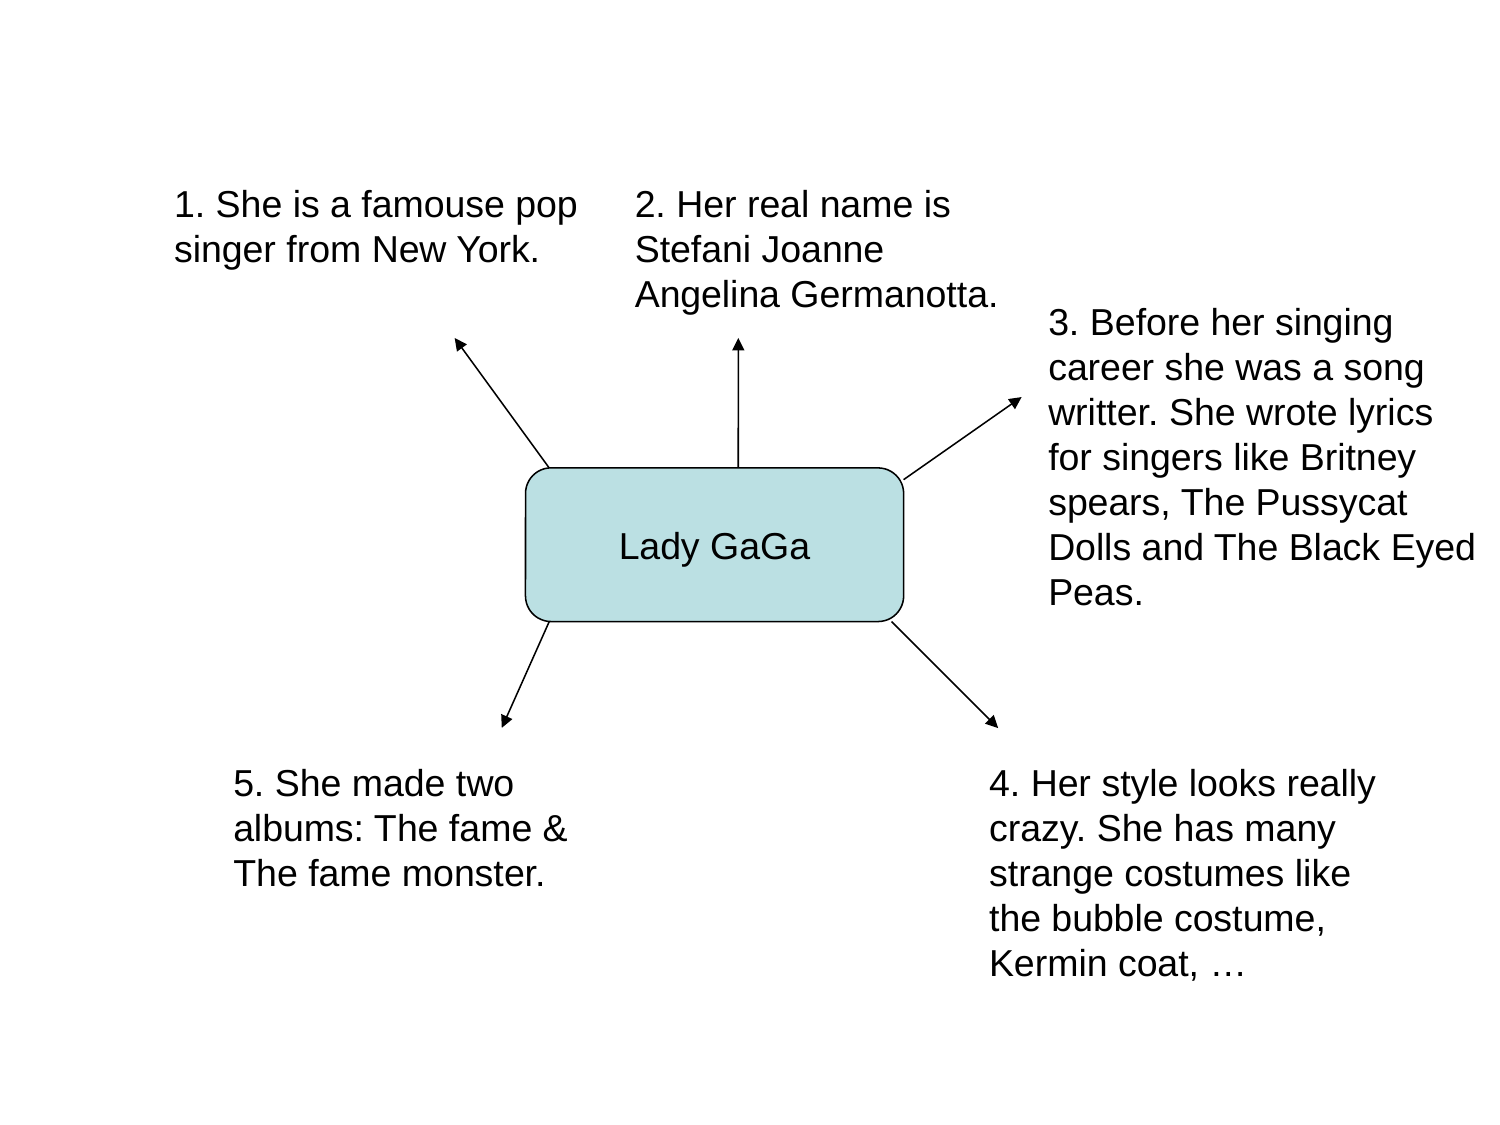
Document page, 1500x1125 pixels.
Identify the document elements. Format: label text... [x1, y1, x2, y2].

text_box Lady GaGa [525, 467, 904, 622]
text_box 4. Her style looks really crazy. She has many strange costumes like the bubble costume, Kermin coat, … [974, 751, 1400, 992]
text_box 3. Before her singing career she was a song writter. She wrote lyrics for singers like Britney spears, The Pussycat Dolls and The Black Eyed Peas. [1033, 290, 1500, 621]
text_box 1. She is a famouse pop singer from New York. [159, 172, 609, 278]
text_box 5. She made two albums: The fame & The fame monster. [218, 751, 597, 902]
text_box 2. Her real name is Stefani Joanne Angelina Germanotta. [620, 172, 1022, 323]
